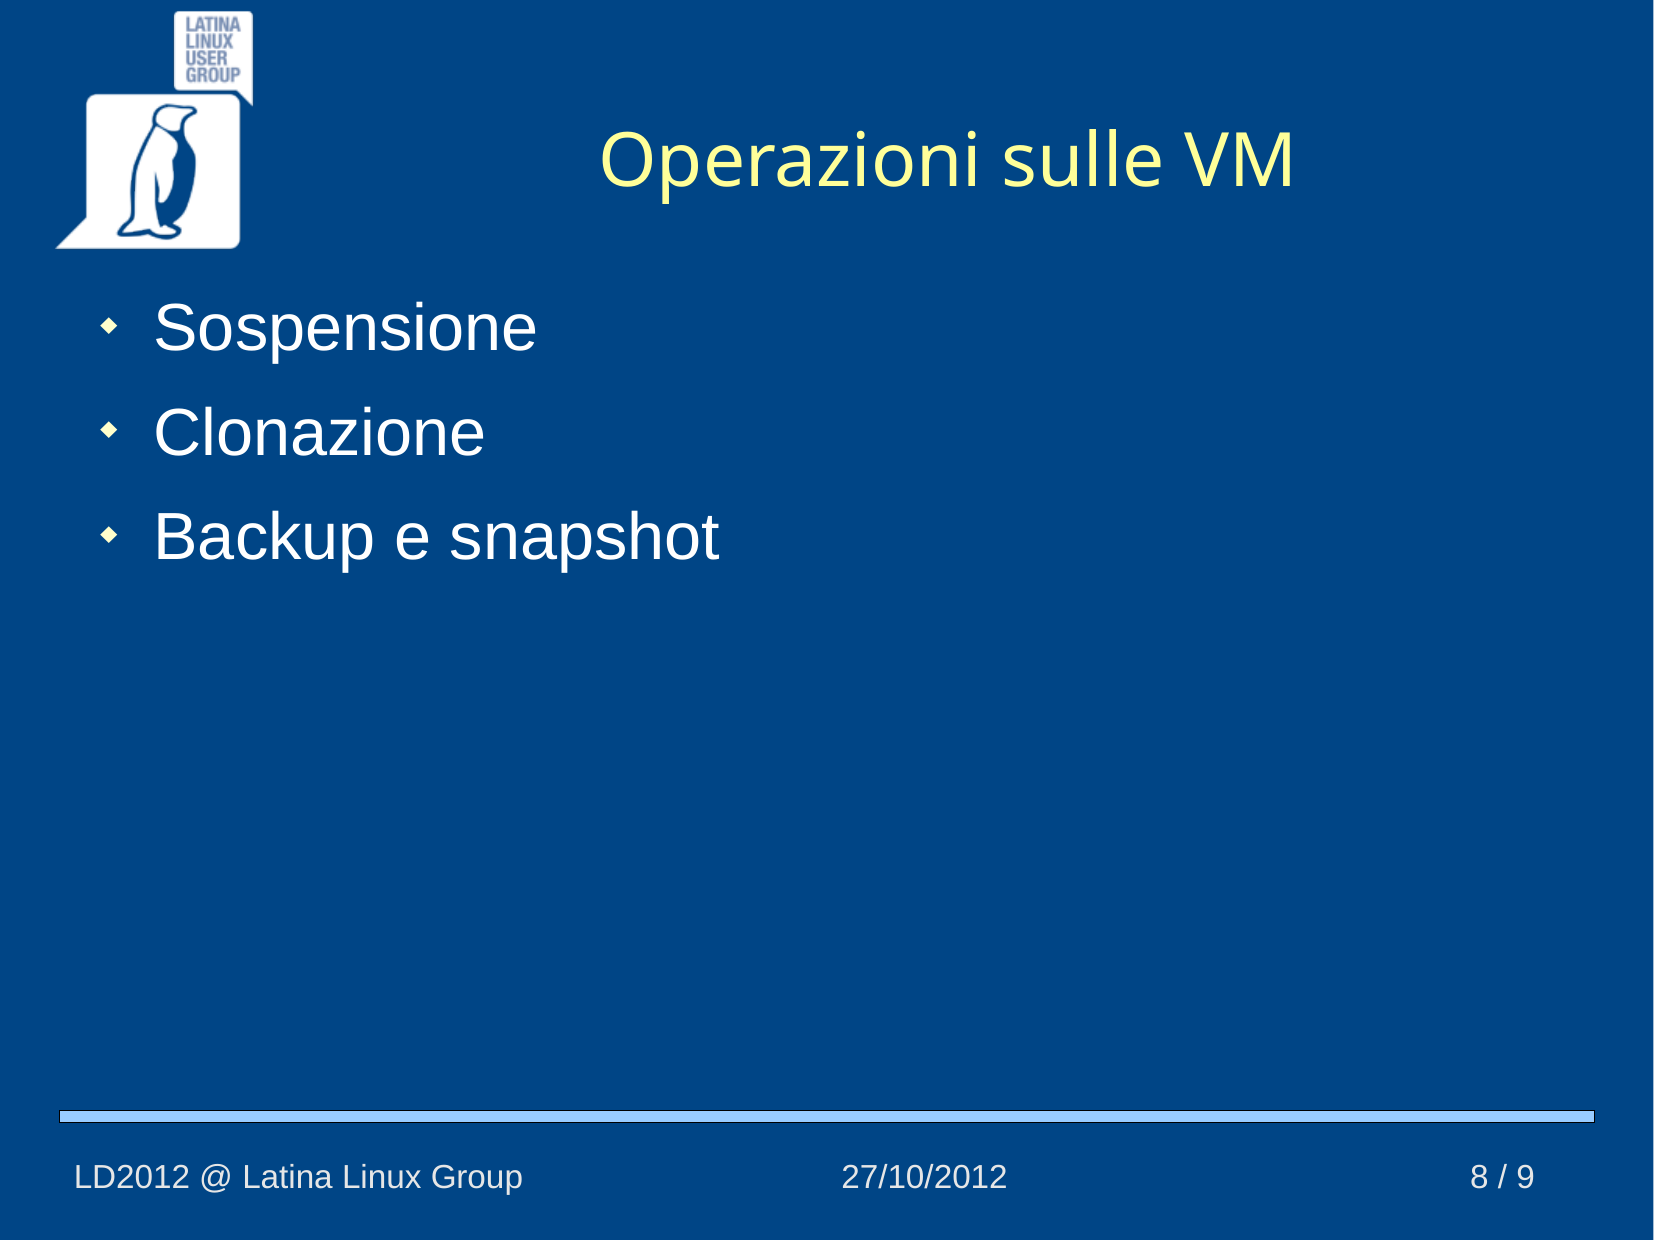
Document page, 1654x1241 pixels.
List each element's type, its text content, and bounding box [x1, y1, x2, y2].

title Operazioni sulle VM [324, 49, 1571, 266]
picture [43, 0, 266, 262]
list Sospensione Clonazione Backup e snapshot [82, 290, 1571, 1010]
